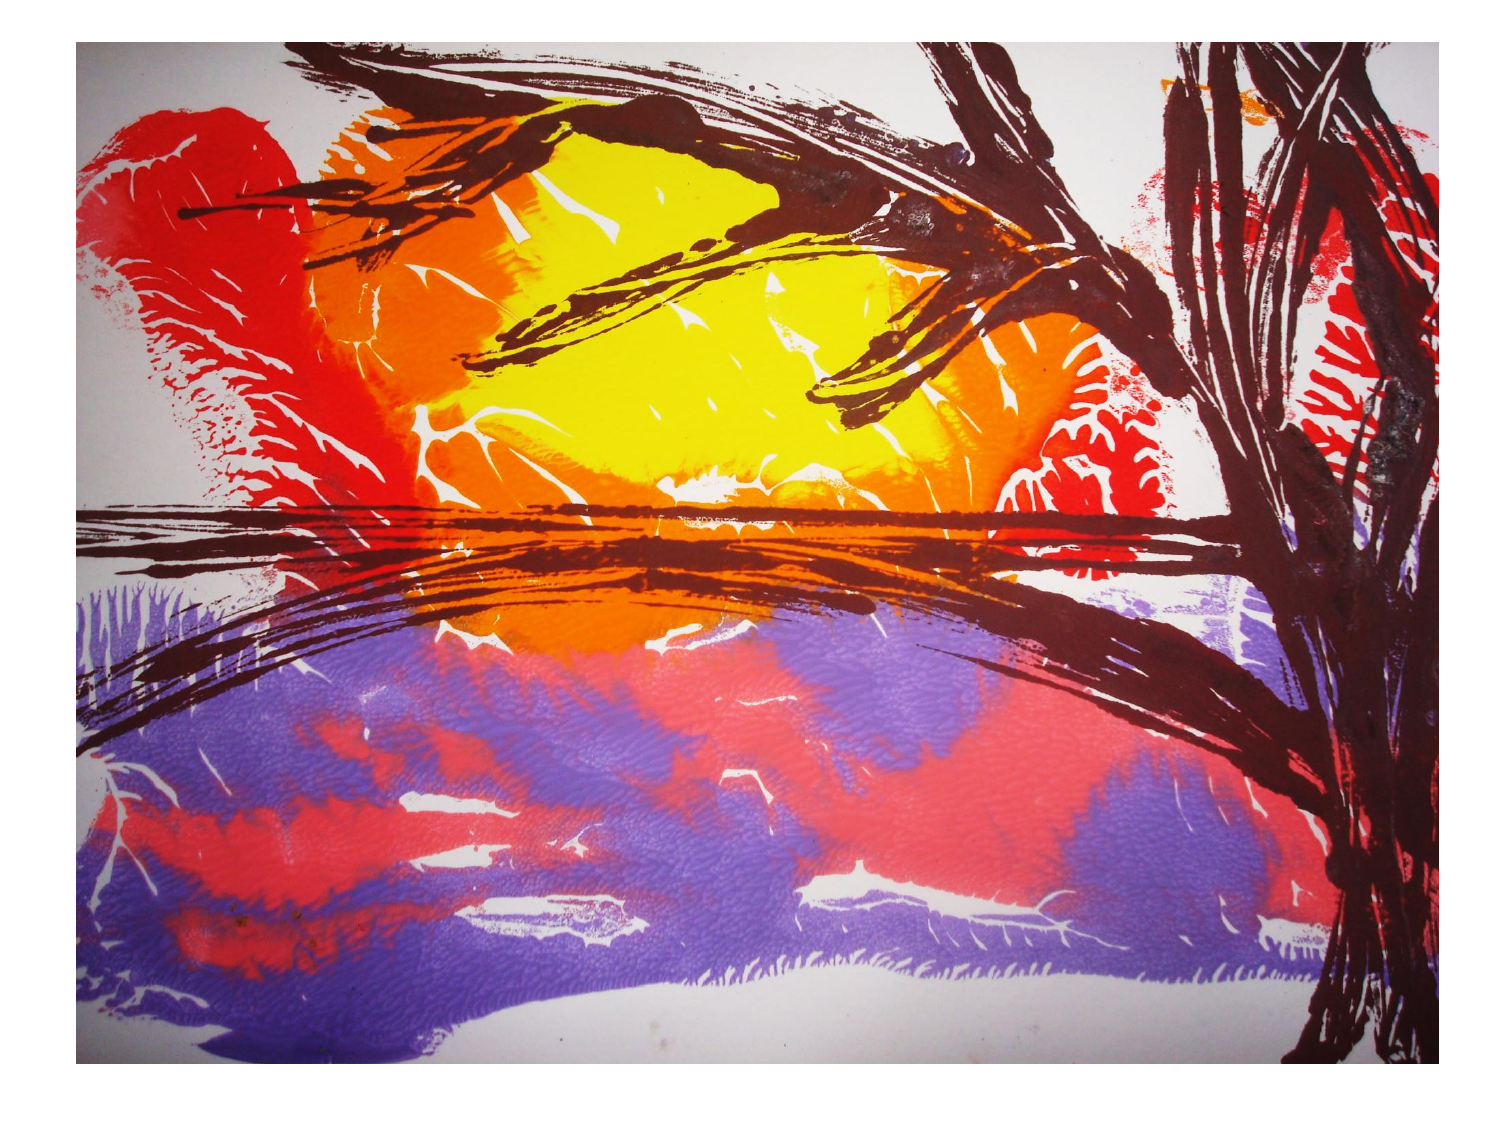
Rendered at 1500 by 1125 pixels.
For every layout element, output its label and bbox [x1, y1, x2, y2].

picture [76, 42, 1439, 1064]
